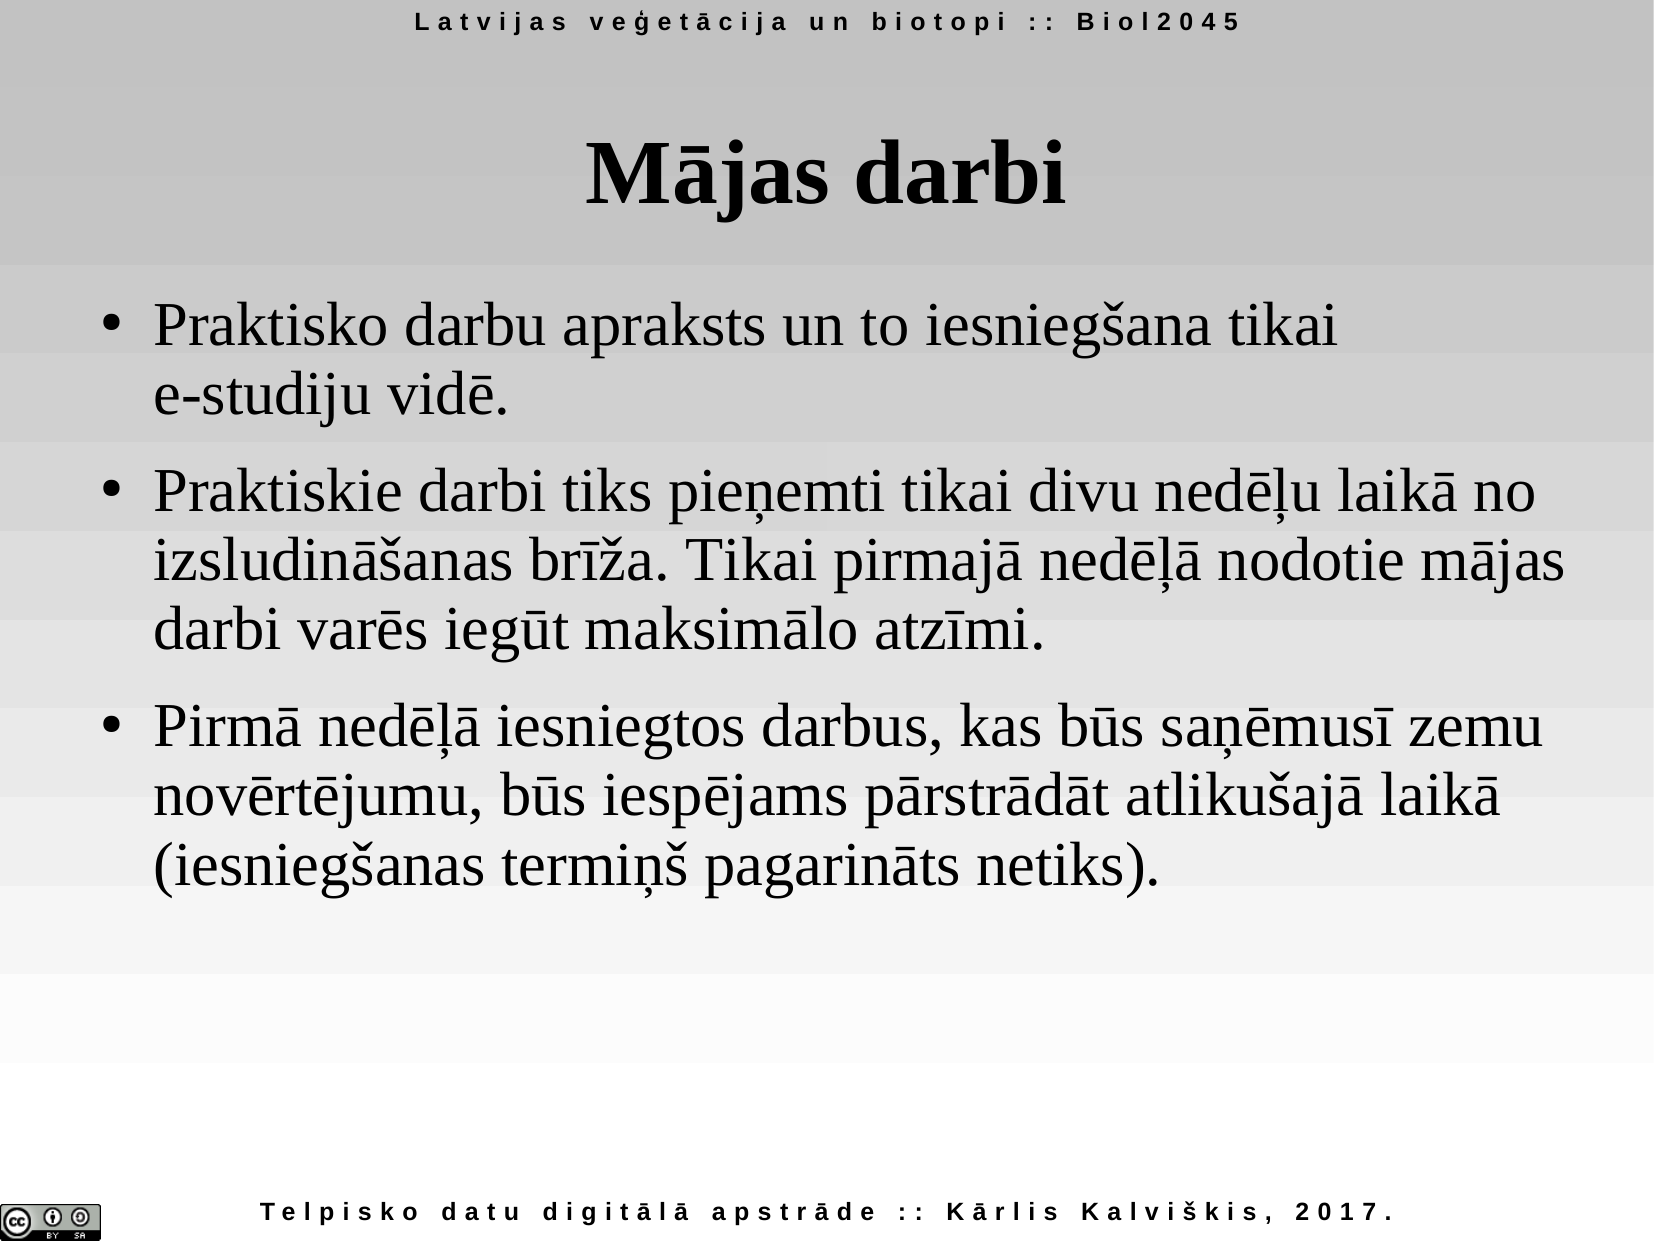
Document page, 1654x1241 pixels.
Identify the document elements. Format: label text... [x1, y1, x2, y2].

title Mājas darbi [29, 49, 1625, 296]
list Praktisko darbu apraksts un to iesniegšana tikai e‑studiju vidē. Praktiskie darbi tiks pieņemti tikai divu nedēļu laikā no izsludināšanas brīža. Tikai pirmajā nedēļā nodotie mājas darbi varēs iegūt maksimālo atzīmi. Pirmā nedēļā iesniegtos darbus, kas būs saņēmusī zemu novērtējumu, būs iespējams pārstrādāt atlikušajā laikā (iesniegšanas termiņš pagarināts netiks). [82, 296, 1571, 1098]
picture [0, 0, 1654, 1241]
